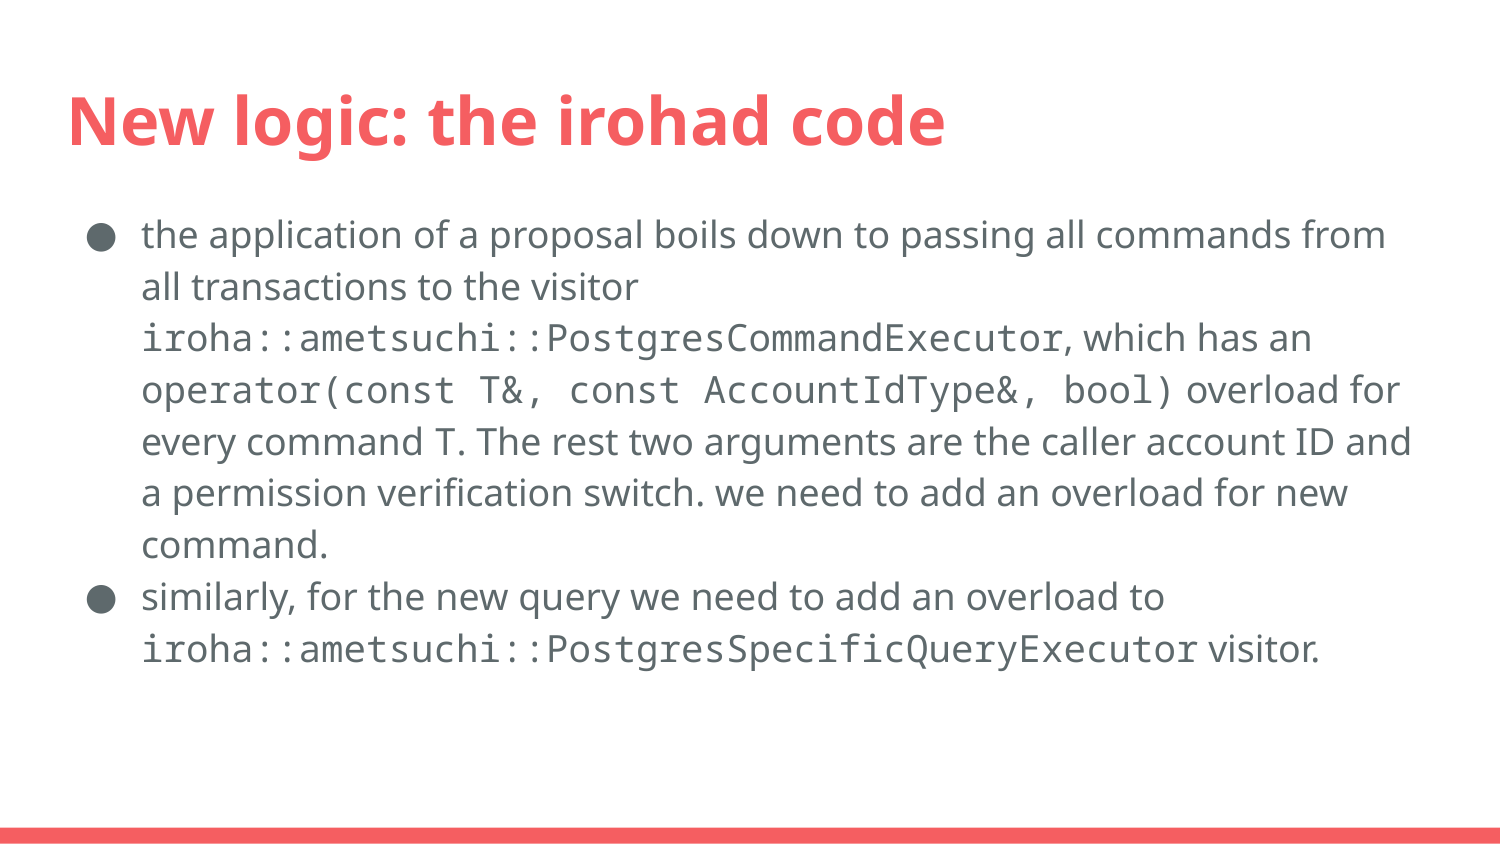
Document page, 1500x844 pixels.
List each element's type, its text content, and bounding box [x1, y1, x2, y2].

list the application of a proposal boils down to passing all commands from all transactions to the visitor iroha::ametsuchi::PostgresCommandExecutor, which has an operator(const T&, const AccountIdType&, bool) overload for every command T. The rest two arguments are the caller account ID and a permission verification switch. we need to add an overload for new command. similarly, for the new query we need to add an overload to iroha::ametsuchi::PostgresSpecificQueryExecutor visitor. [51, 189, 1449, 750]
title New logic: the irohad code [51, 64, 1449, 167]
